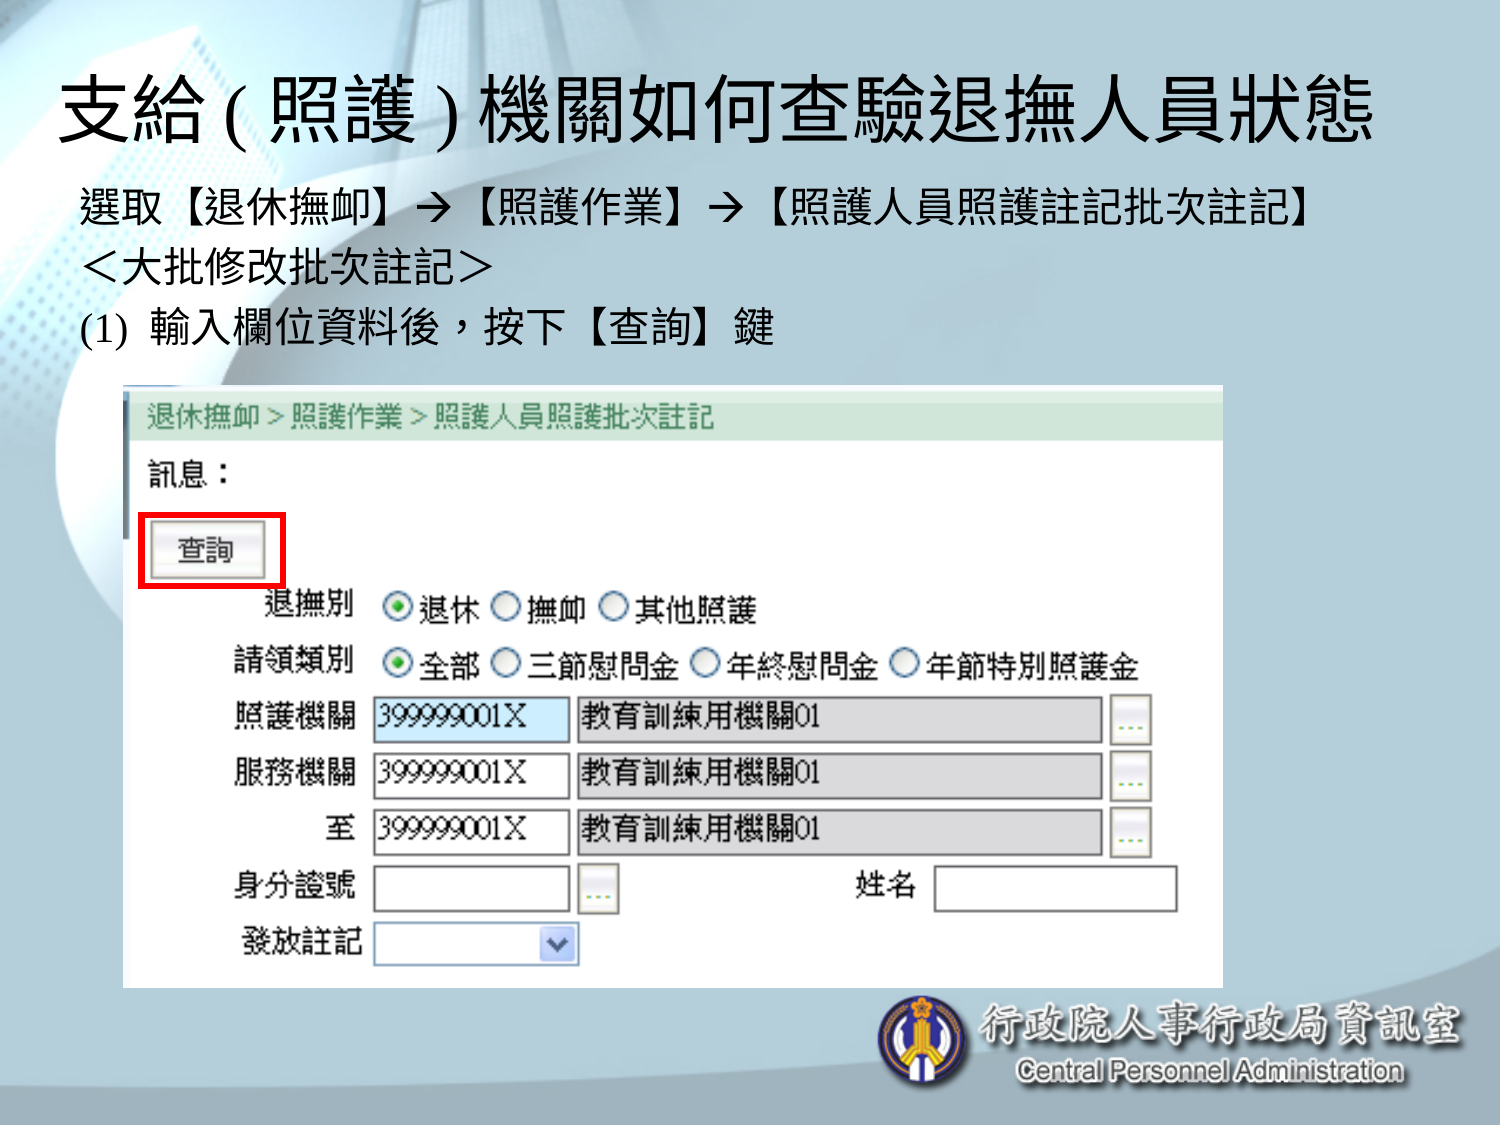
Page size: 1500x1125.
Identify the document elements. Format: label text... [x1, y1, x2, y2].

text_box 選取【退休撫卹】【照護作業】【照護人員照護註記批次註記】 ＜大批修改批次註記＞ (1) 輸入欄位資料後，按下【查詢】鍵 [64, 172, 1447, 848]
picture [0, 0, 1500, 1125]
title 支給(照護)機關如何查驗退撫人員狀態 [41, 42, 1471, 173]
